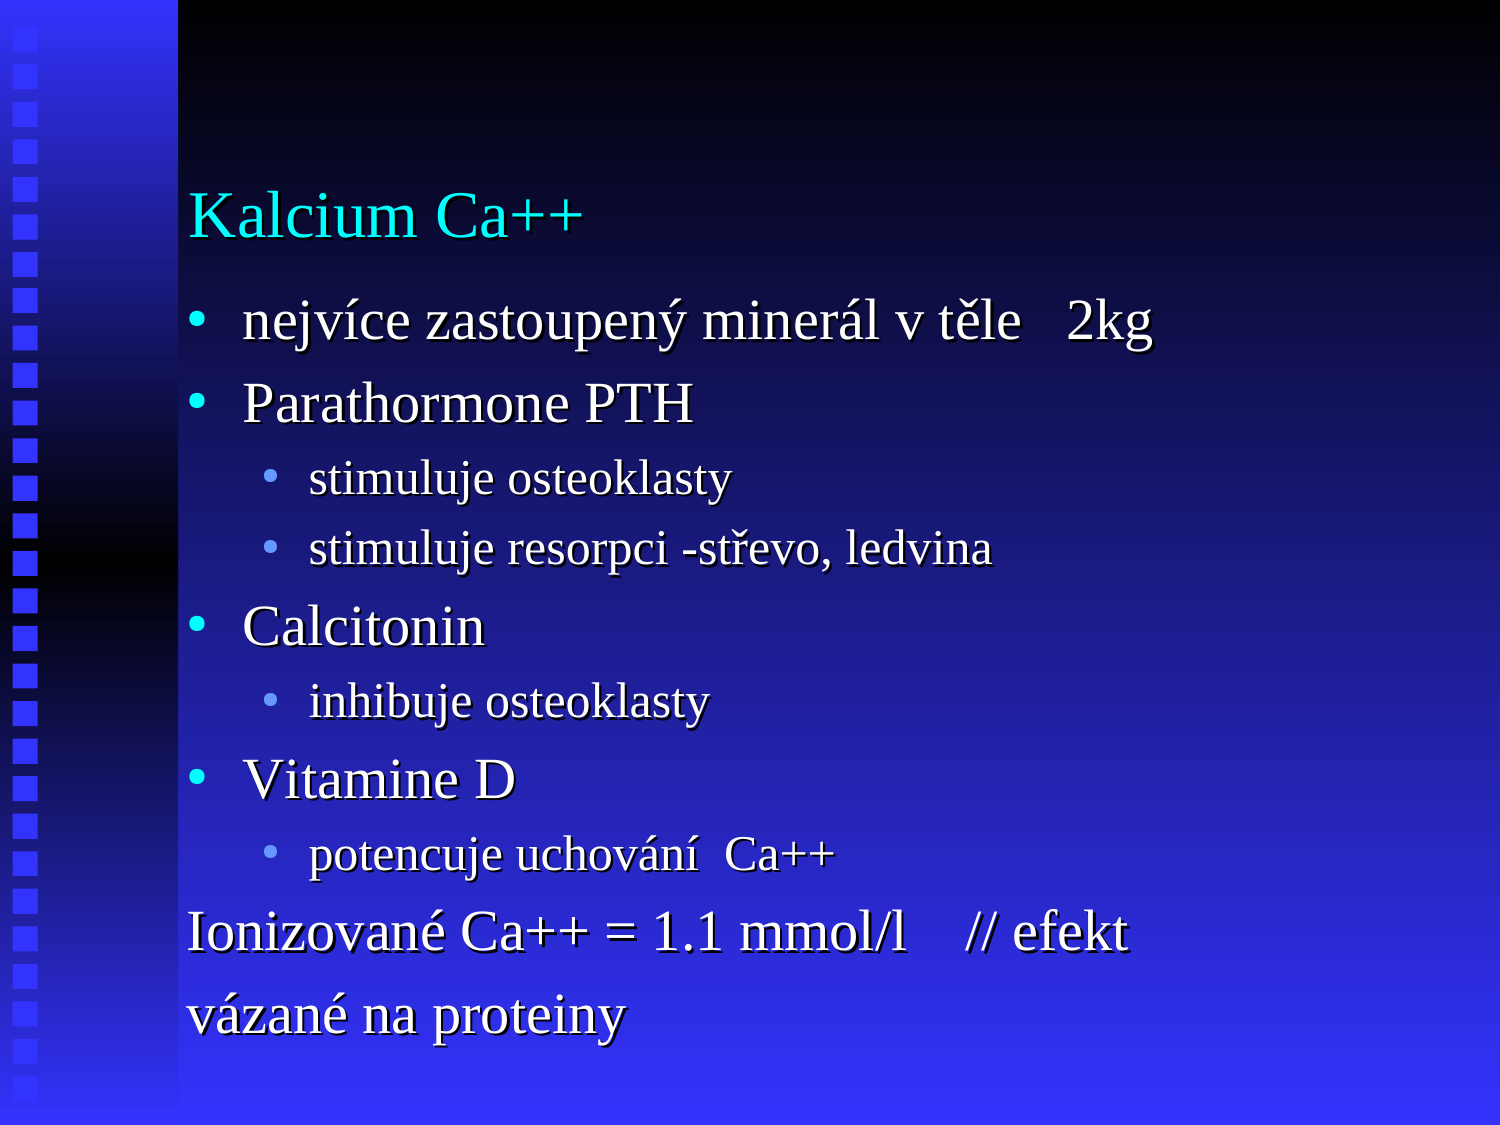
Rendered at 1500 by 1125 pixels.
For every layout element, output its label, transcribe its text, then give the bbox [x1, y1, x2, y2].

title Kalcium Ca++ [188, 110, 1500, 284]
list nejvíce zastoupený minerál v těle 2kg Parathormone PTH stimuluje osteoklasty stimuluje resorpci -střevo, ledvina Calcitonin inhibuje osteoklasty Vitamine D potencuje uchování Ca++ Ionizované Ca++ = 1.1 mmol/l // efekt vázané na proteiny [186, 284, 1500, 1125]
